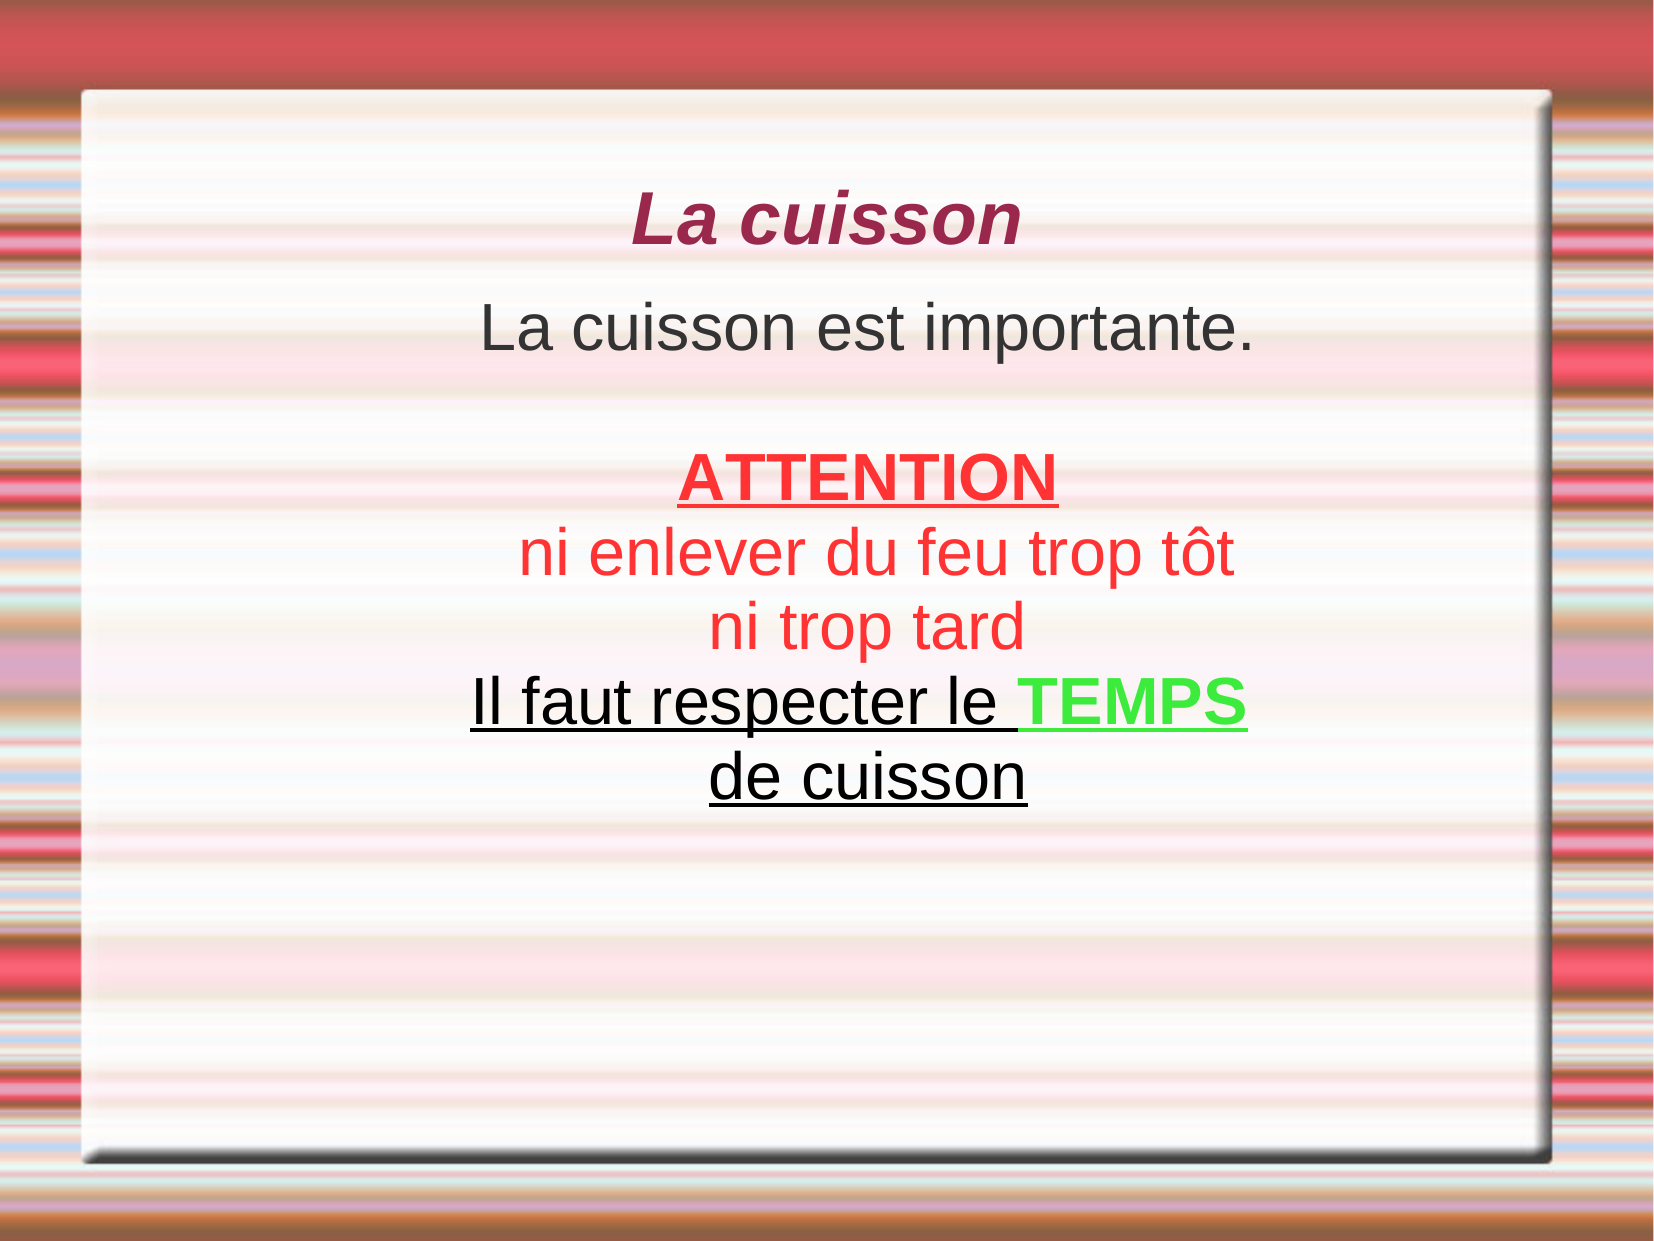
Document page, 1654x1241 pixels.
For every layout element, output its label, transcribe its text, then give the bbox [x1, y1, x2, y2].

title La cuisson [121, 114, 1534, 290]
list La cuisson est importante. ATTENTION ni enlever du feu trop tôt ni trop tard Il faut respecter le TEMPS de cuisson [82, 290, 1571, 1094]
picture [0, 0, 1654, 1241]
